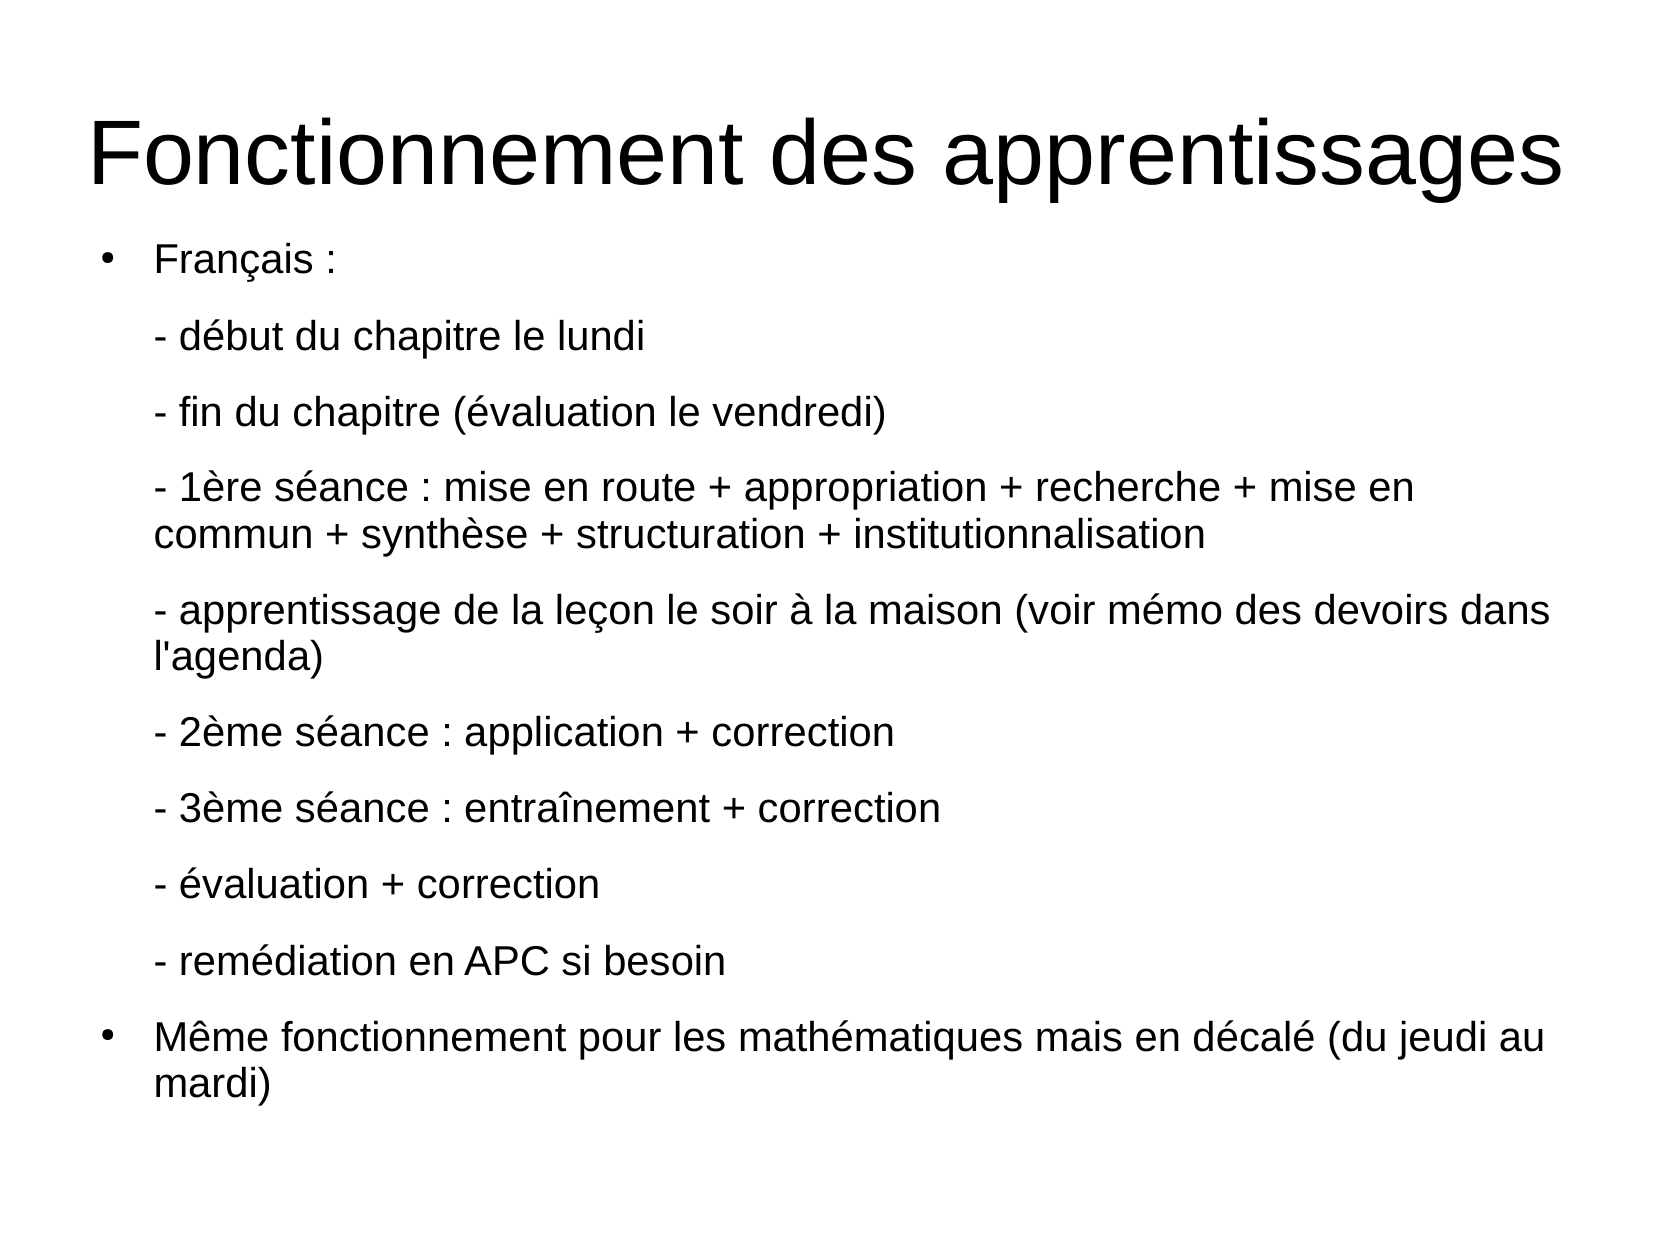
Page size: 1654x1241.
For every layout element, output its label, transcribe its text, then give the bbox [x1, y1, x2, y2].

title Fonctionnement des apprentissages [82, 49, 1571, 236]
list Français : - début du chapitre le lundi - fin du chapitre (évaluation le vendredi) - 1ère séance : mise en route + appropriation + recherche + mise en commun + synthèse + structuration + institutionnalisation - apprentissage de la leçon le soir à la maison (voir mémo des devoirs dans l'agenda) - 2ème séance : application + correction - 3ème séance : entraînement + correction - évaluation + correction - remédiation en APC si besoin Même fonctionnement pour les mathématiques mais en décalé (du jeudi au mardi) [82, 236, 1571, 1134]
